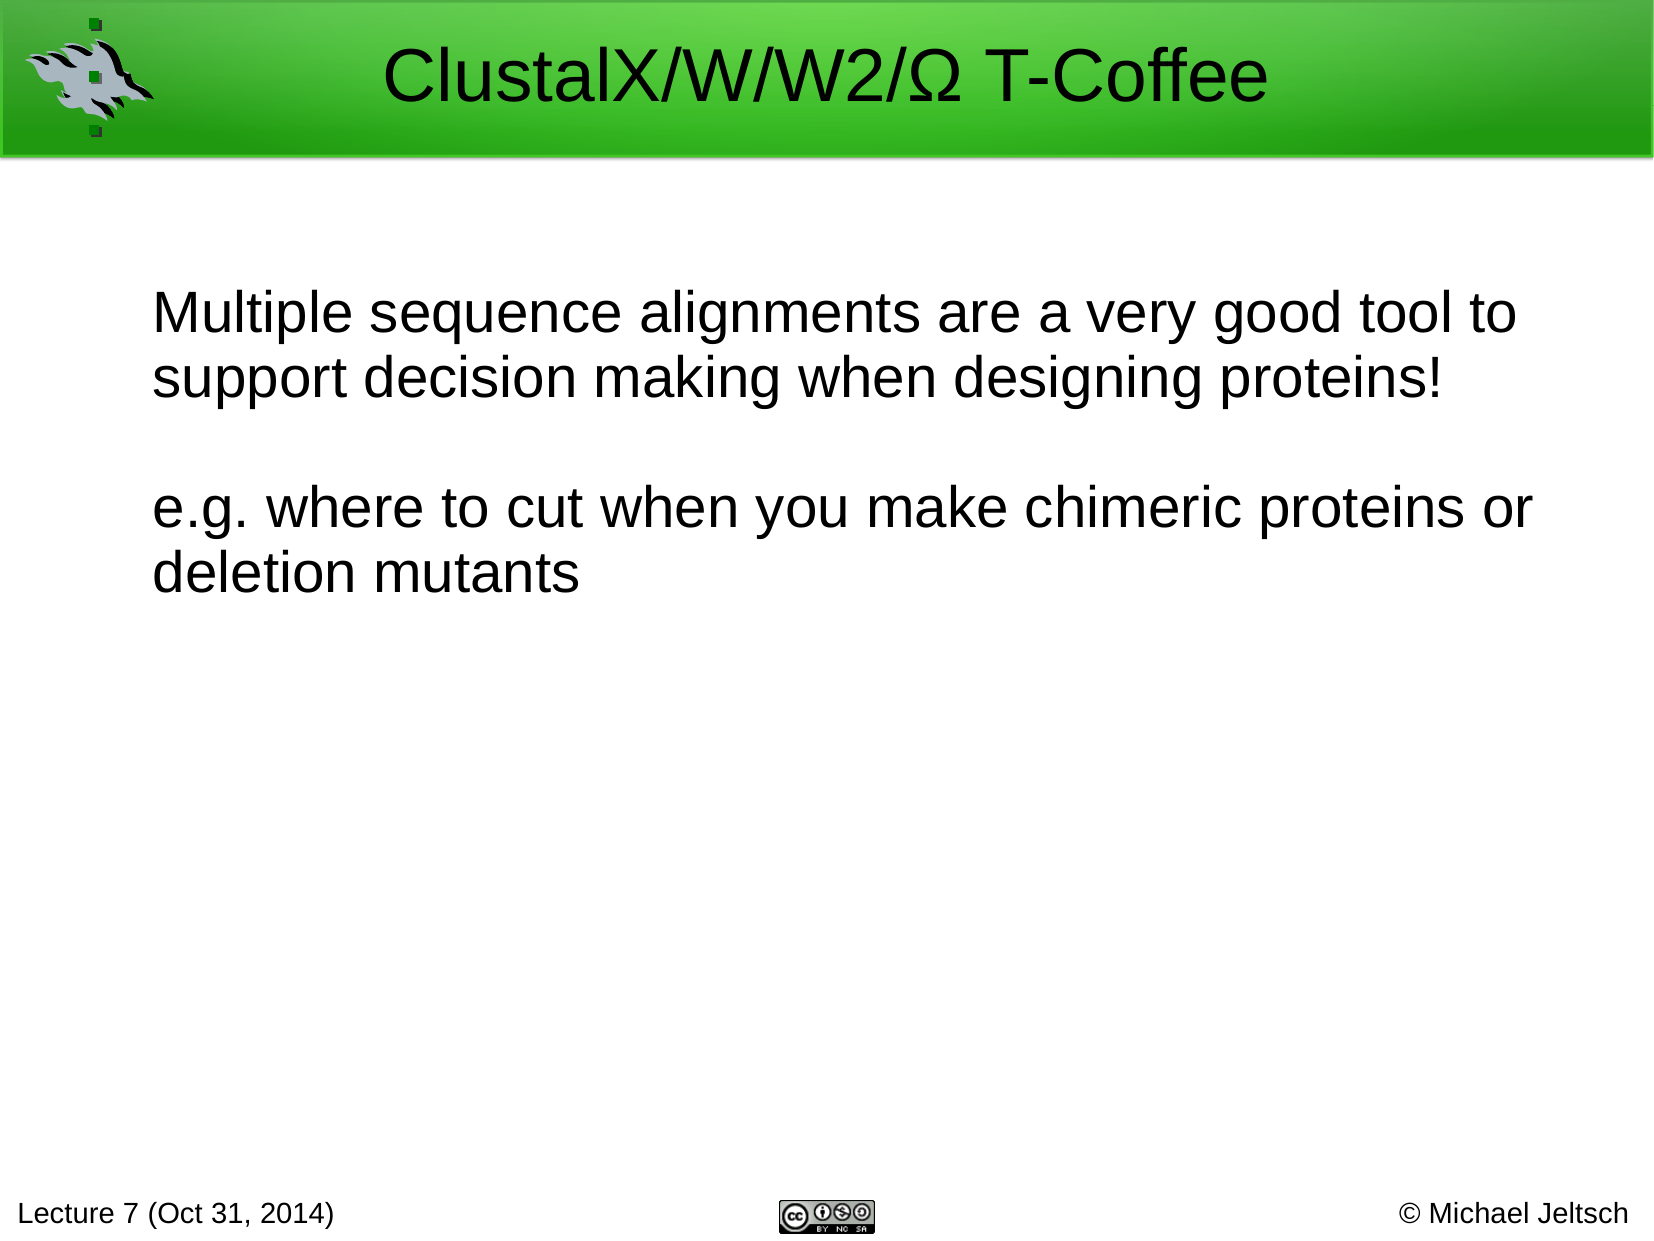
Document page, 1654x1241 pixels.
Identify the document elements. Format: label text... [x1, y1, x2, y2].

title ClustalX/W/W2/Ω T-Coffee [206, 30, 1448, 121]
text_box Multiple sequence alignments are a very good tool to support decision making when designing proteins! e.g. where to cut when you make chimeric proteins or deletion mutants [138, 271, 1548, 612]
picture [779, 1200, 875, 1234]
